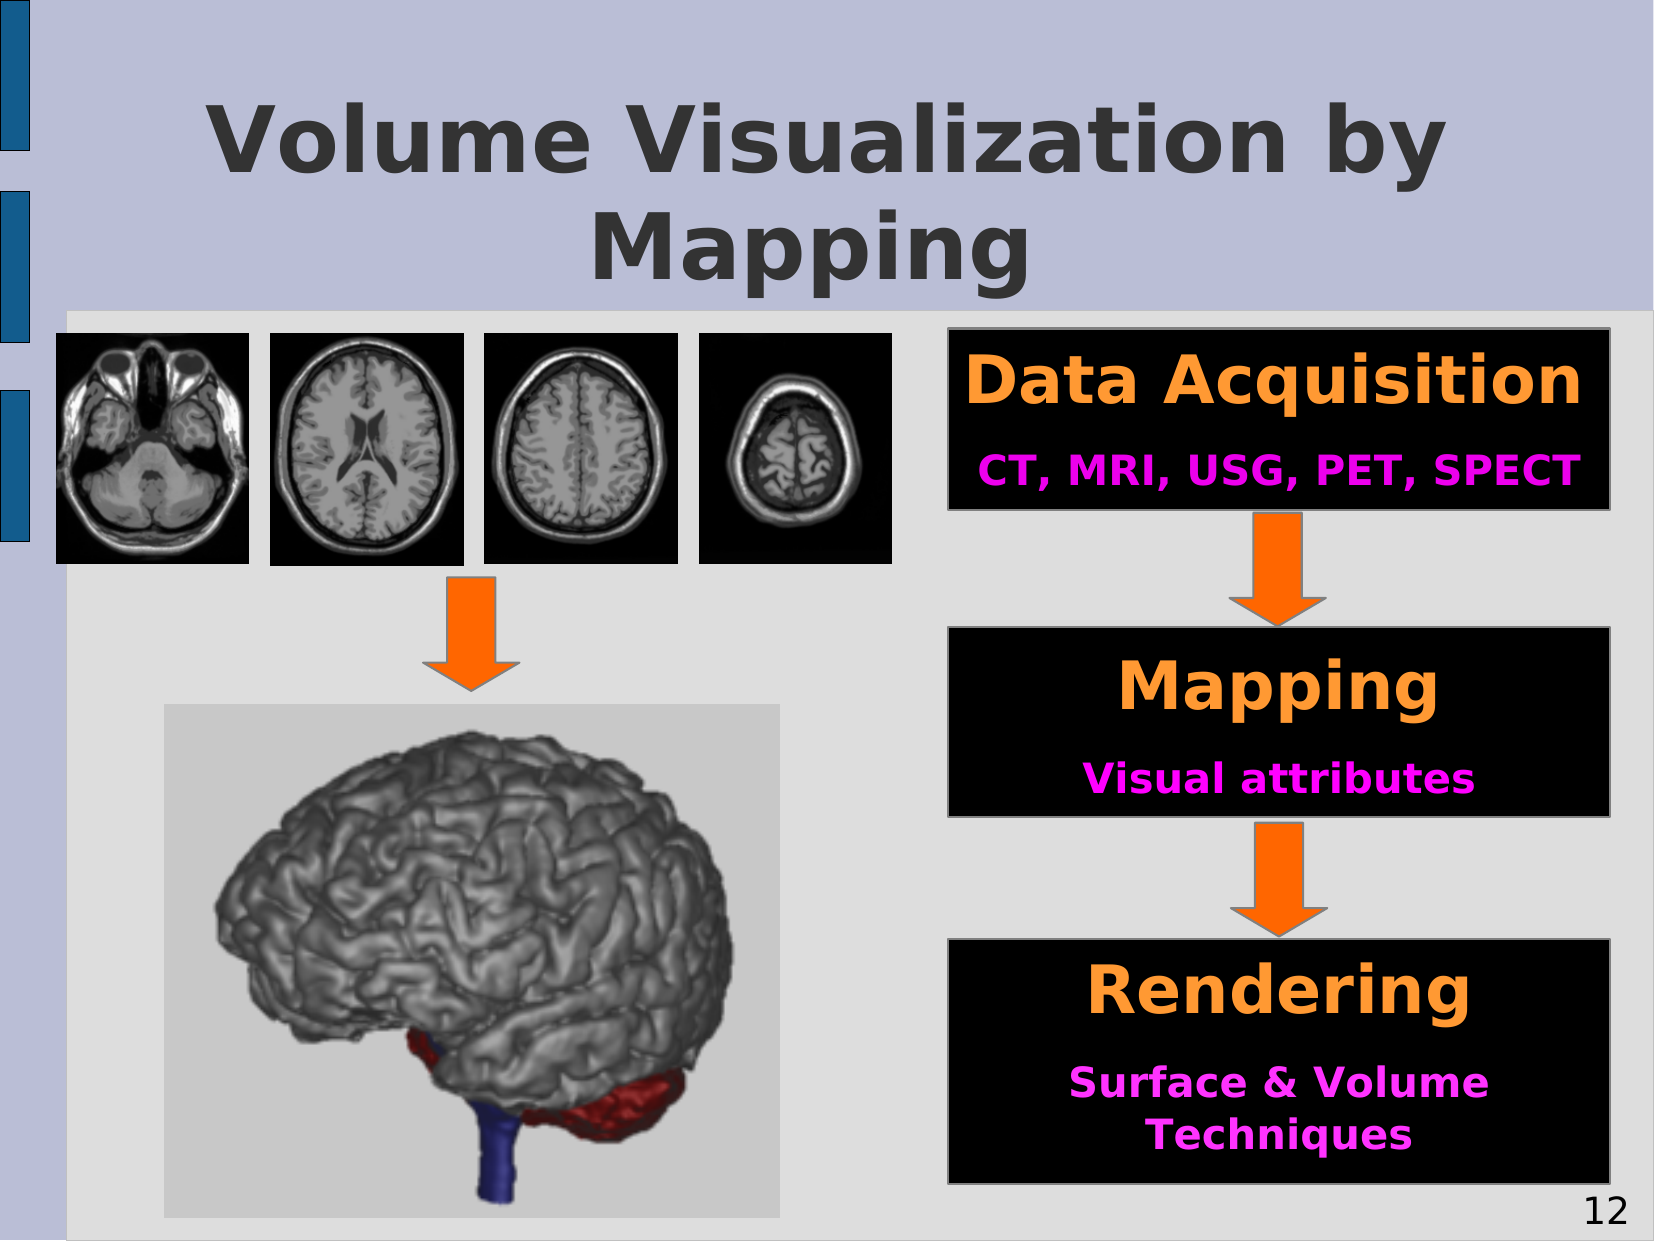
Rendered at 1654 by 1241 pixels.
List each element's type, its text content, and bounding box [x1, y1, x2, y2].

picture [484, 333, 678, 564]
picture [164, 704, 780, 1218]
picture [56, 333, 249, 564]
picture [270, 333, 464, 566]
text_box [948, 497, 1610, 511]
text_box Data Acquisition CT, MRI, USG, PET, SPECT [948, 328, 1610, 497]
text_box [423, 577, 520, 691]
text_box [1229, 512, 1326, 627]
picture [699, 333, 892, 564]
text_box Mapping Visual attributes [948, 627, 1610, 818]
title Volume Visualization by Mapping [121, 87, 1534, 302]
text_box Rendering Surface & Volume Techniques [948, 938, 1610, 1189]
text_box [1230, 822, 1328, 937]
